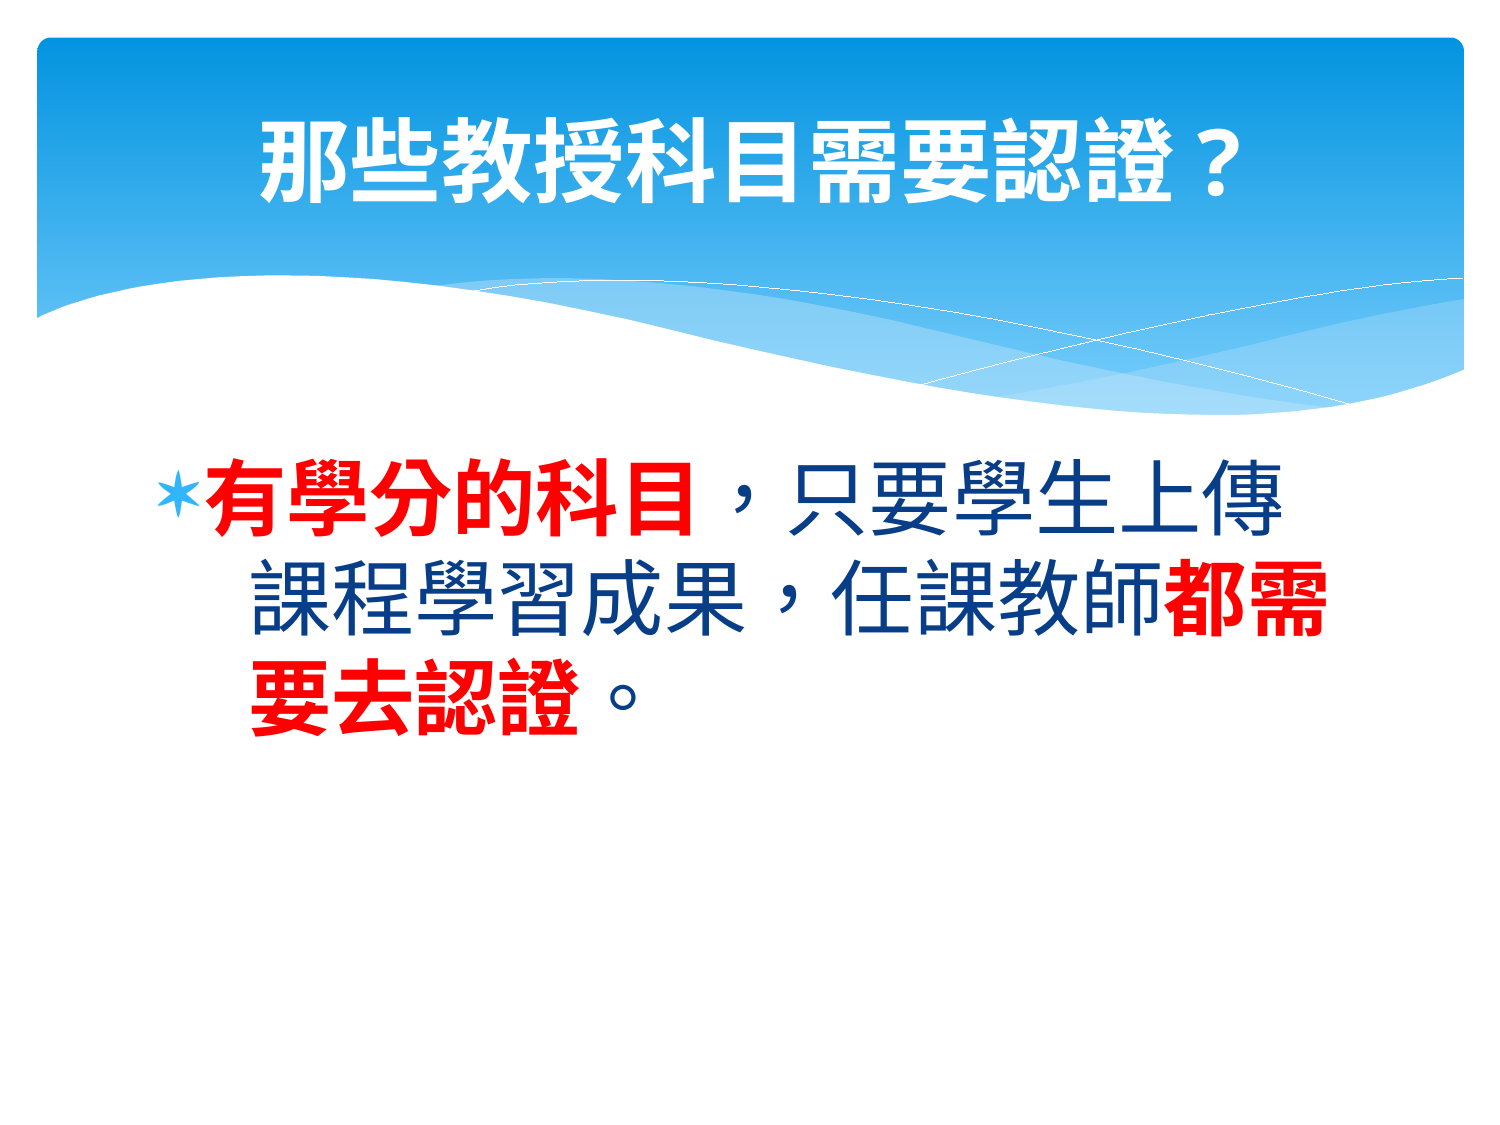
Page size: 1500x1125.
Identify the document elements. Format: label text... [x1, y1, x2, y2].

title 那些教授科目需要認證? [75, 55, 1426, 262]
list 有學分的科目，只要學生上傳課程學習成果，任課教師都需要去認證。 [143, 438, 1359, 1005]
